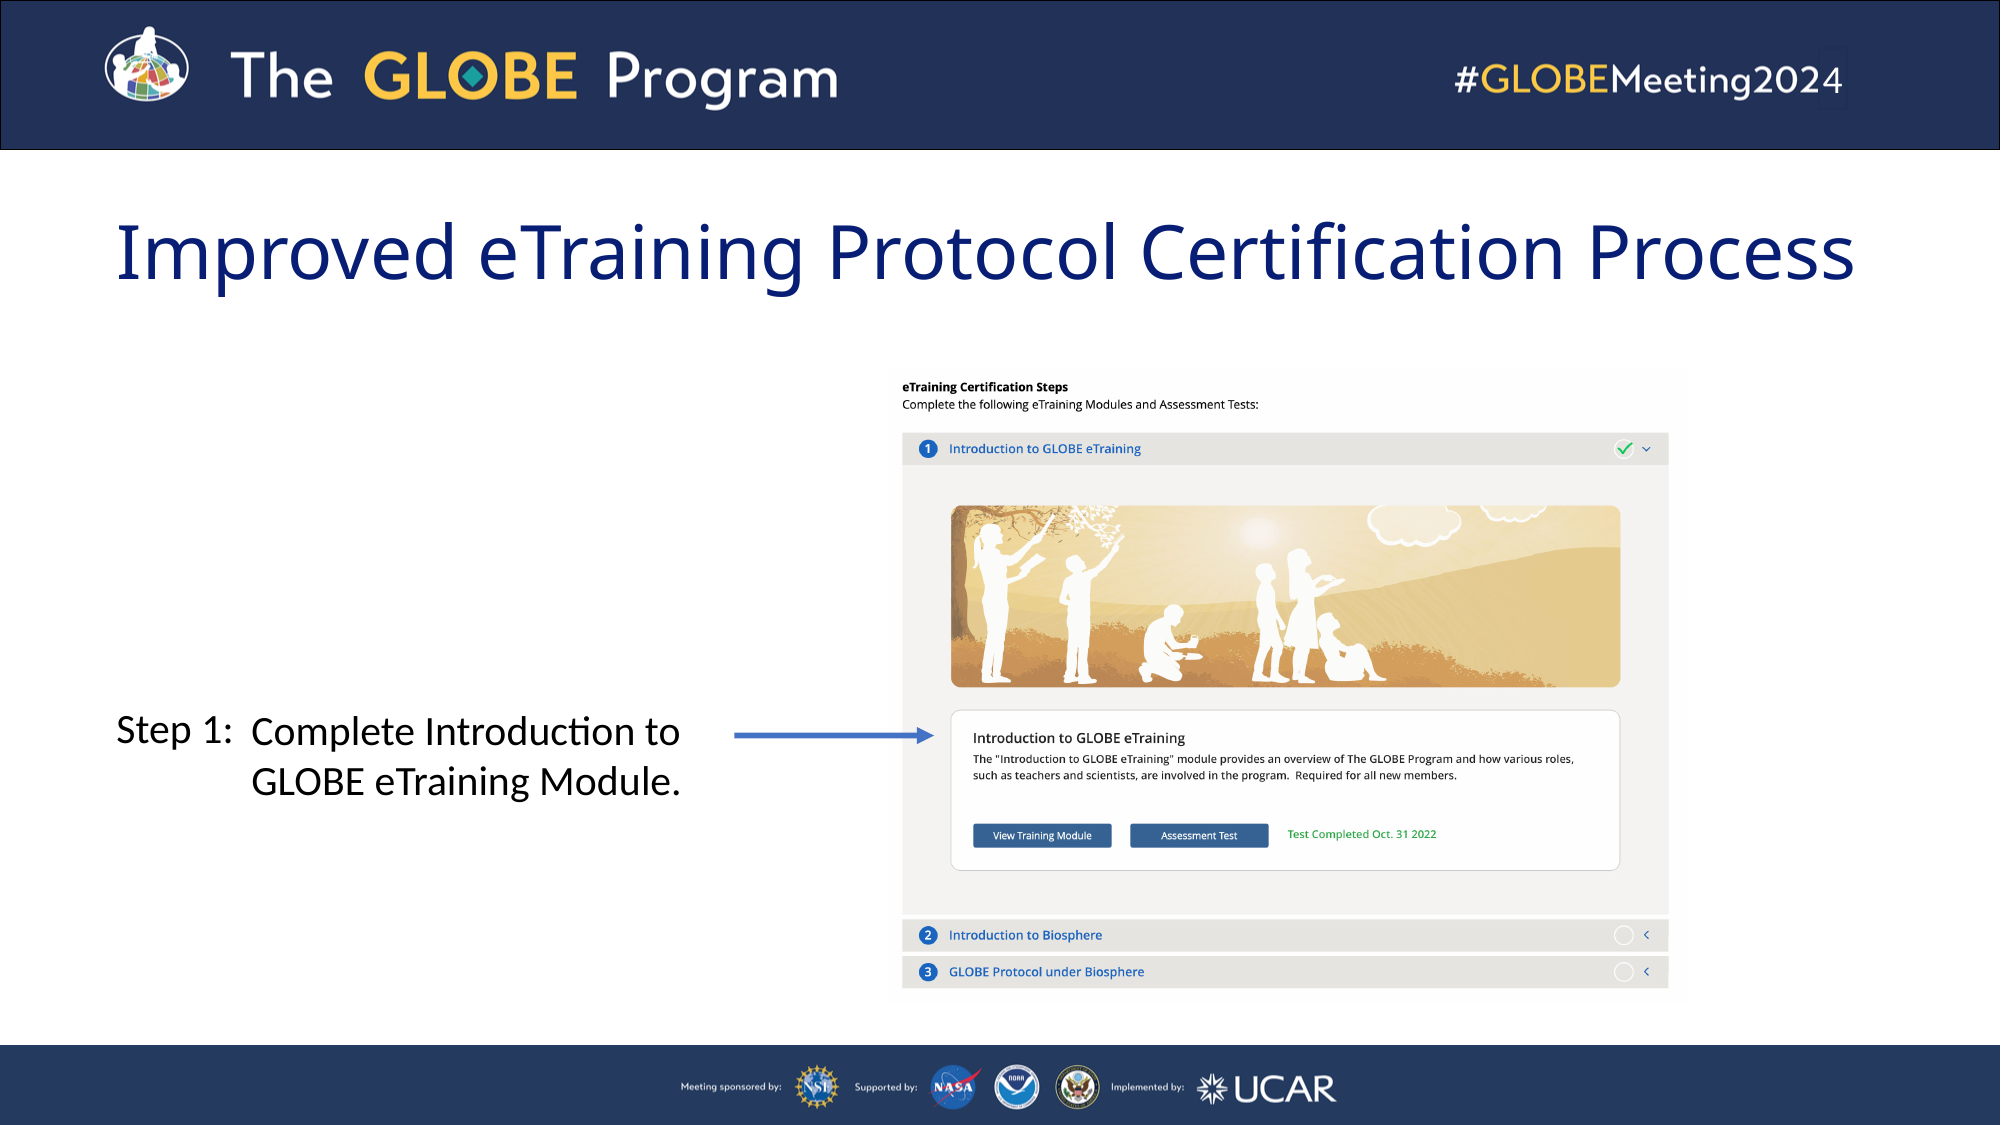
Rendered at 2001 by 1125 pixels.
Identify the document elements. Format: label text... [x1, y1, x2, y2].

picture [0, 1045, 2000, 1125]
picture [1, 1, 1999, 149]
text_box Step 1: [101, 694, 257, 760]
picture [888, 366, 1688, 1003]
text_box Improved eTraining Protocol Certification Process [101, 216, 1927, 303]
text_box Complete Introduction to GLOBE eTraining Module. [236, 696, 812, 812]
